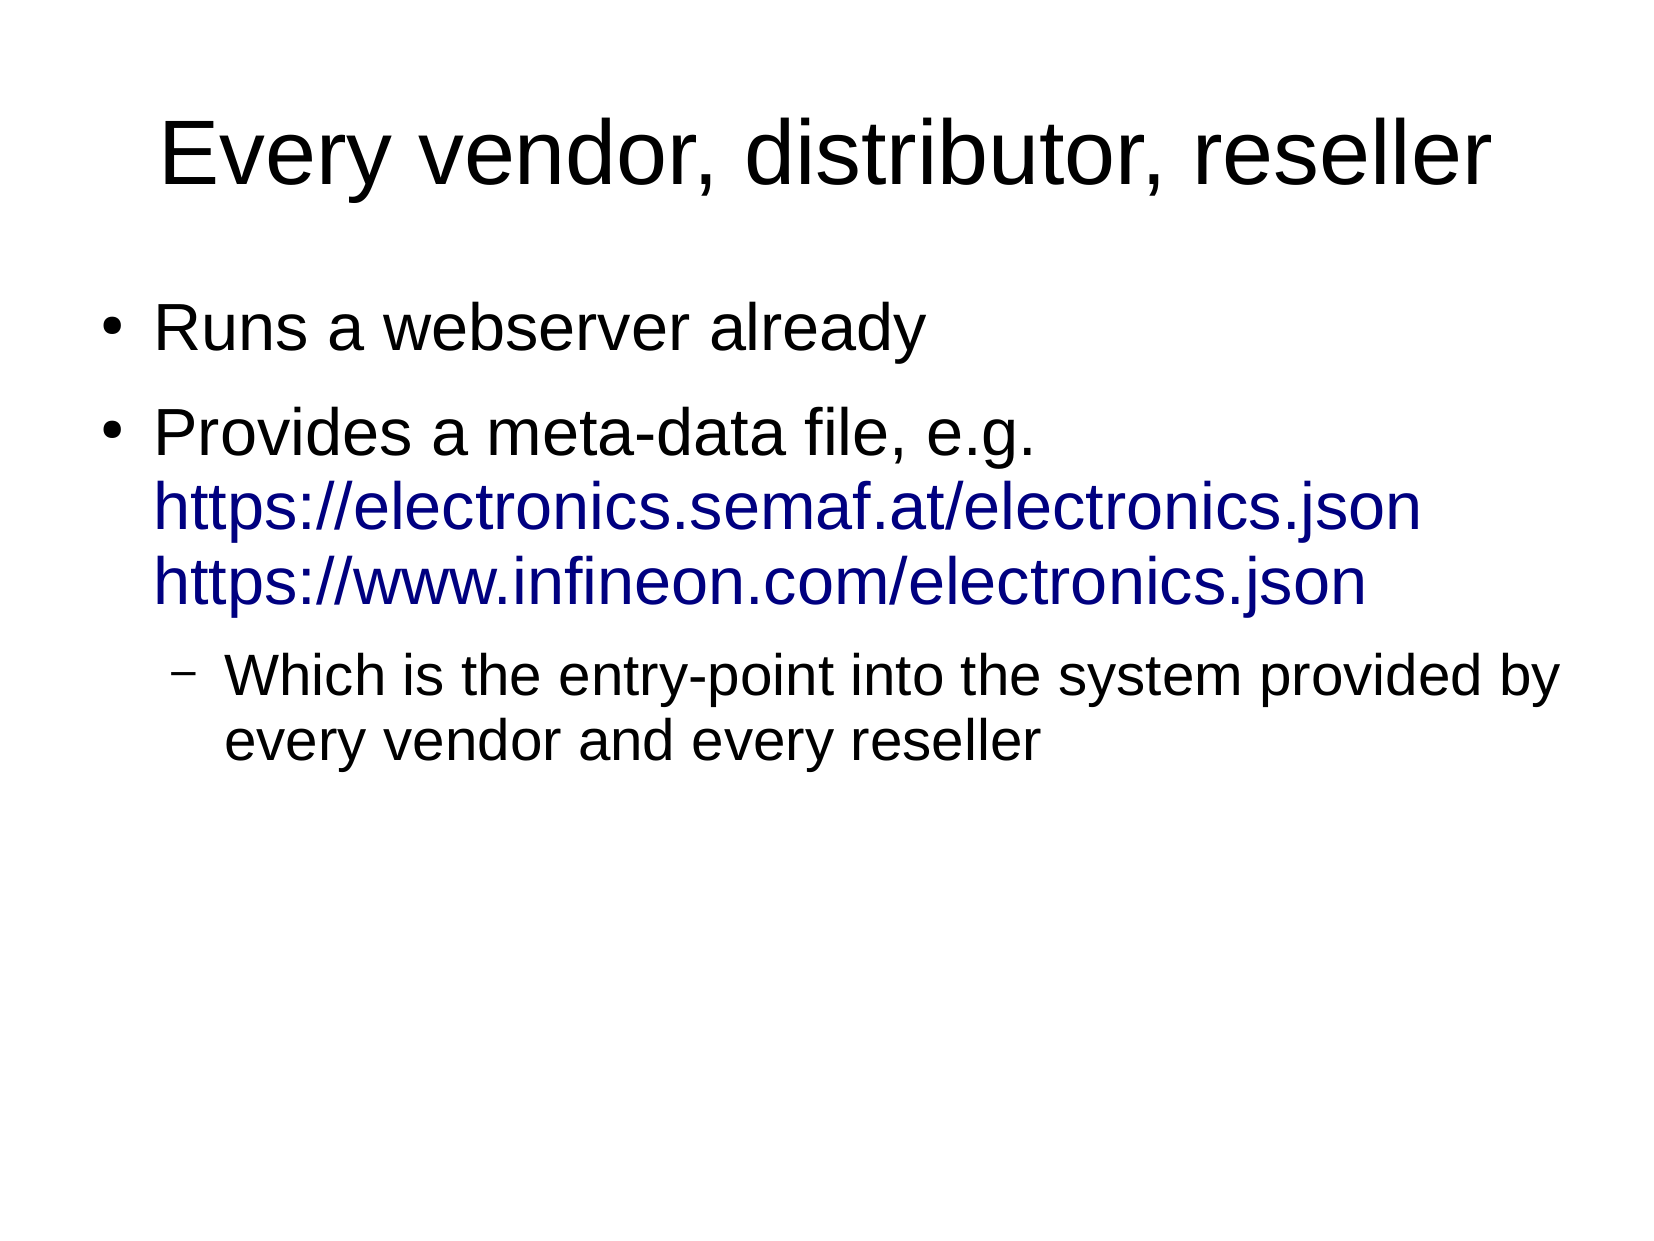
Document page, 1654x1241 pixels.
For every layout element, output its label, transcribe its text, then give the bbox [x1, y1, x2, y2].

title Every vendor, distributor, reseller [82, 49, 1571, 257]
list Runs a webserver already Provides a meta-data file, e.g. https://electronics.semaf.at/electronics.jsonhttps://www.infineon.com/electronics.json Which is the entry-point into the system provided by every vendor and every reseller [82, 290, 1571, 1010]
